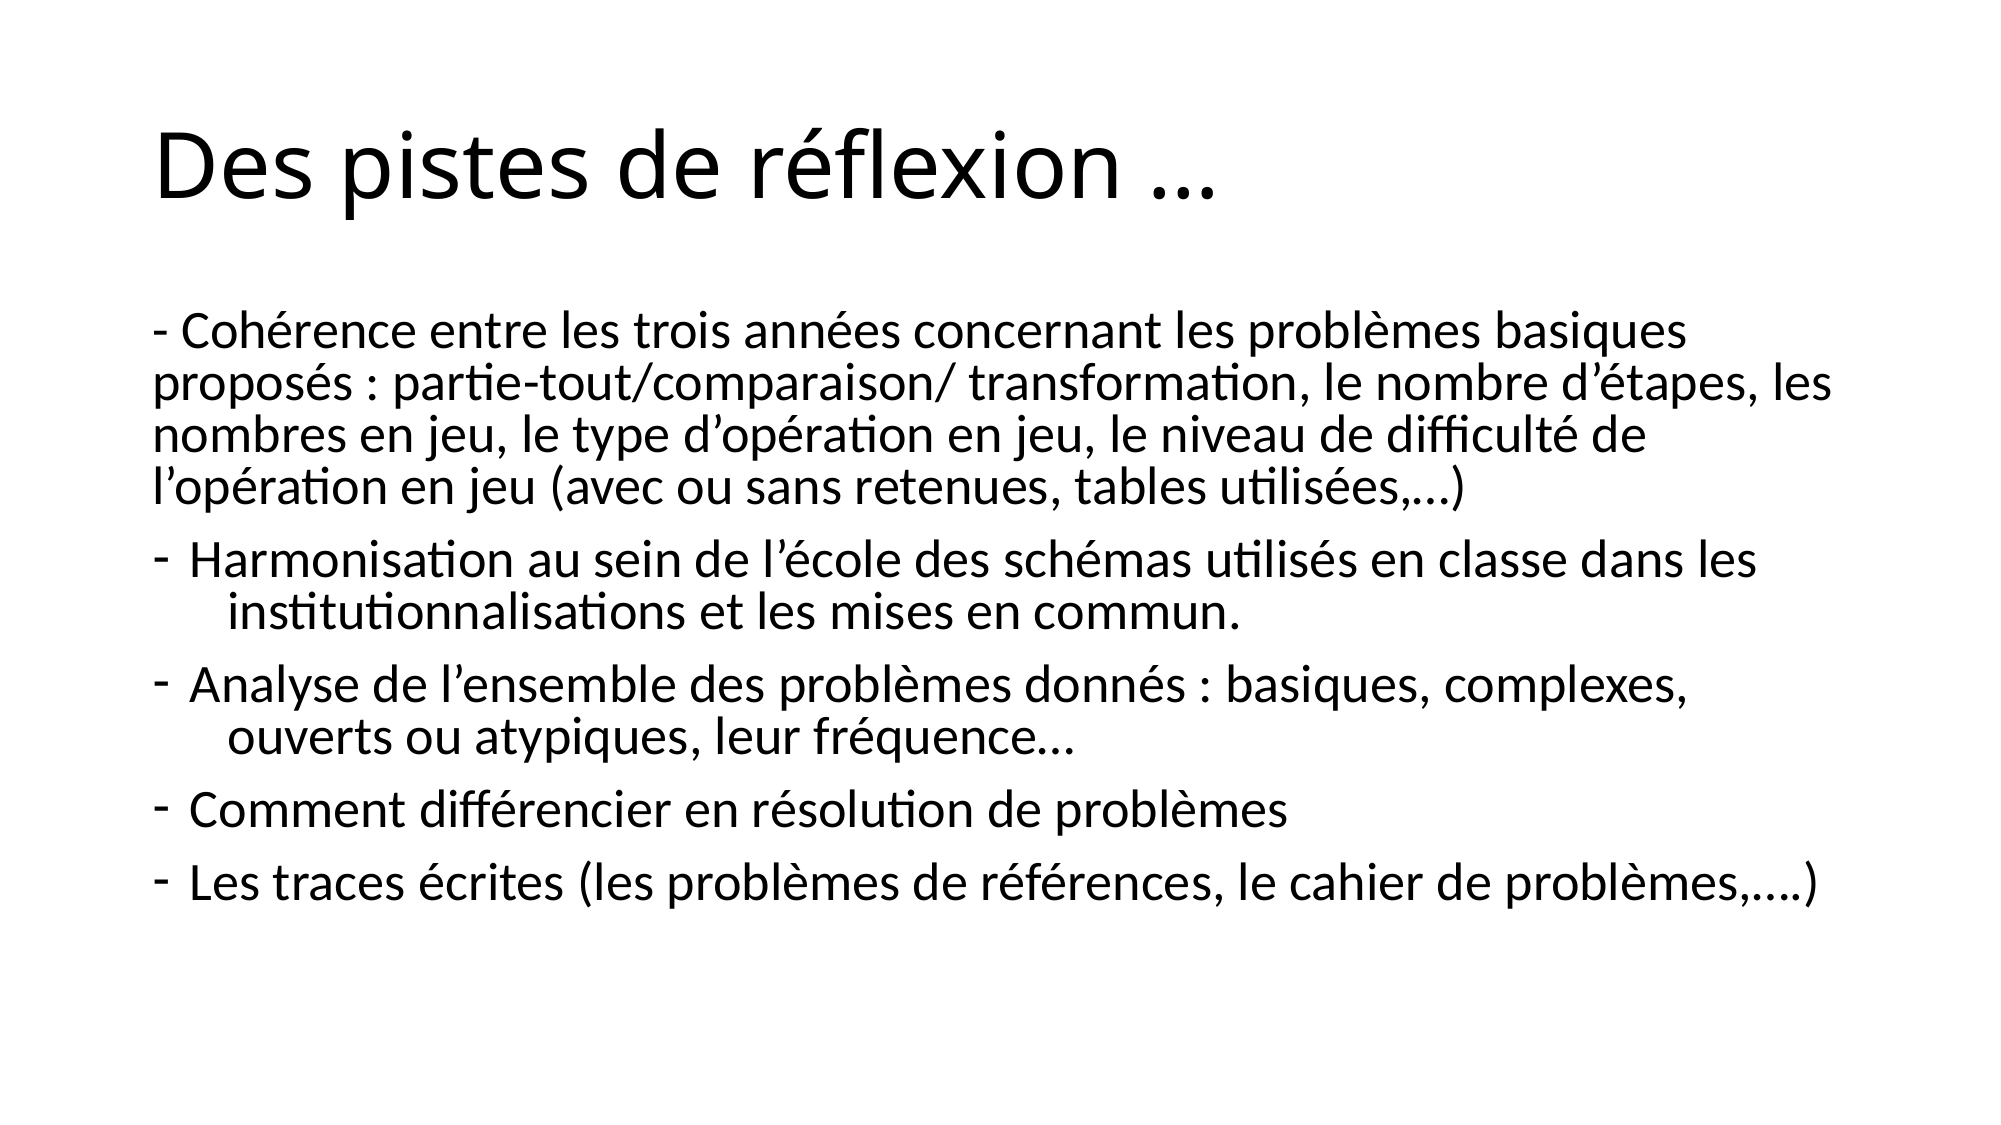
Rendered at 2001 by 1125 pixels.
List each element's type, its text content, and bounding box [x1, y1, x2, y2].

list - Cohérence entre les trois années concernant les problèmes basiques proposés : partie-tout/comparaison/ transformation, le nombre d’étapes, les nombres en jeu, le type d’opération en jeu, le niveau de difficulté de l’opération en jeu (avec ou sans retenues, tables utilisées,…) Harmonisation au sein de l’école des schémas utilisés en classe dans les institutionnalisations et les mises en commun. Analyse de l’ensemble des problèmes donnés : basiques, complexes, ouverts ou atypiques, leur fréquence… Comment différencier en résolution de problèmes Les traces écrites (les problèmes de références, le cahier de problèmes,….) [137, 299, 1863, 1014]
title Des pistes de réflexion … [137, 59, 1863, 278]
